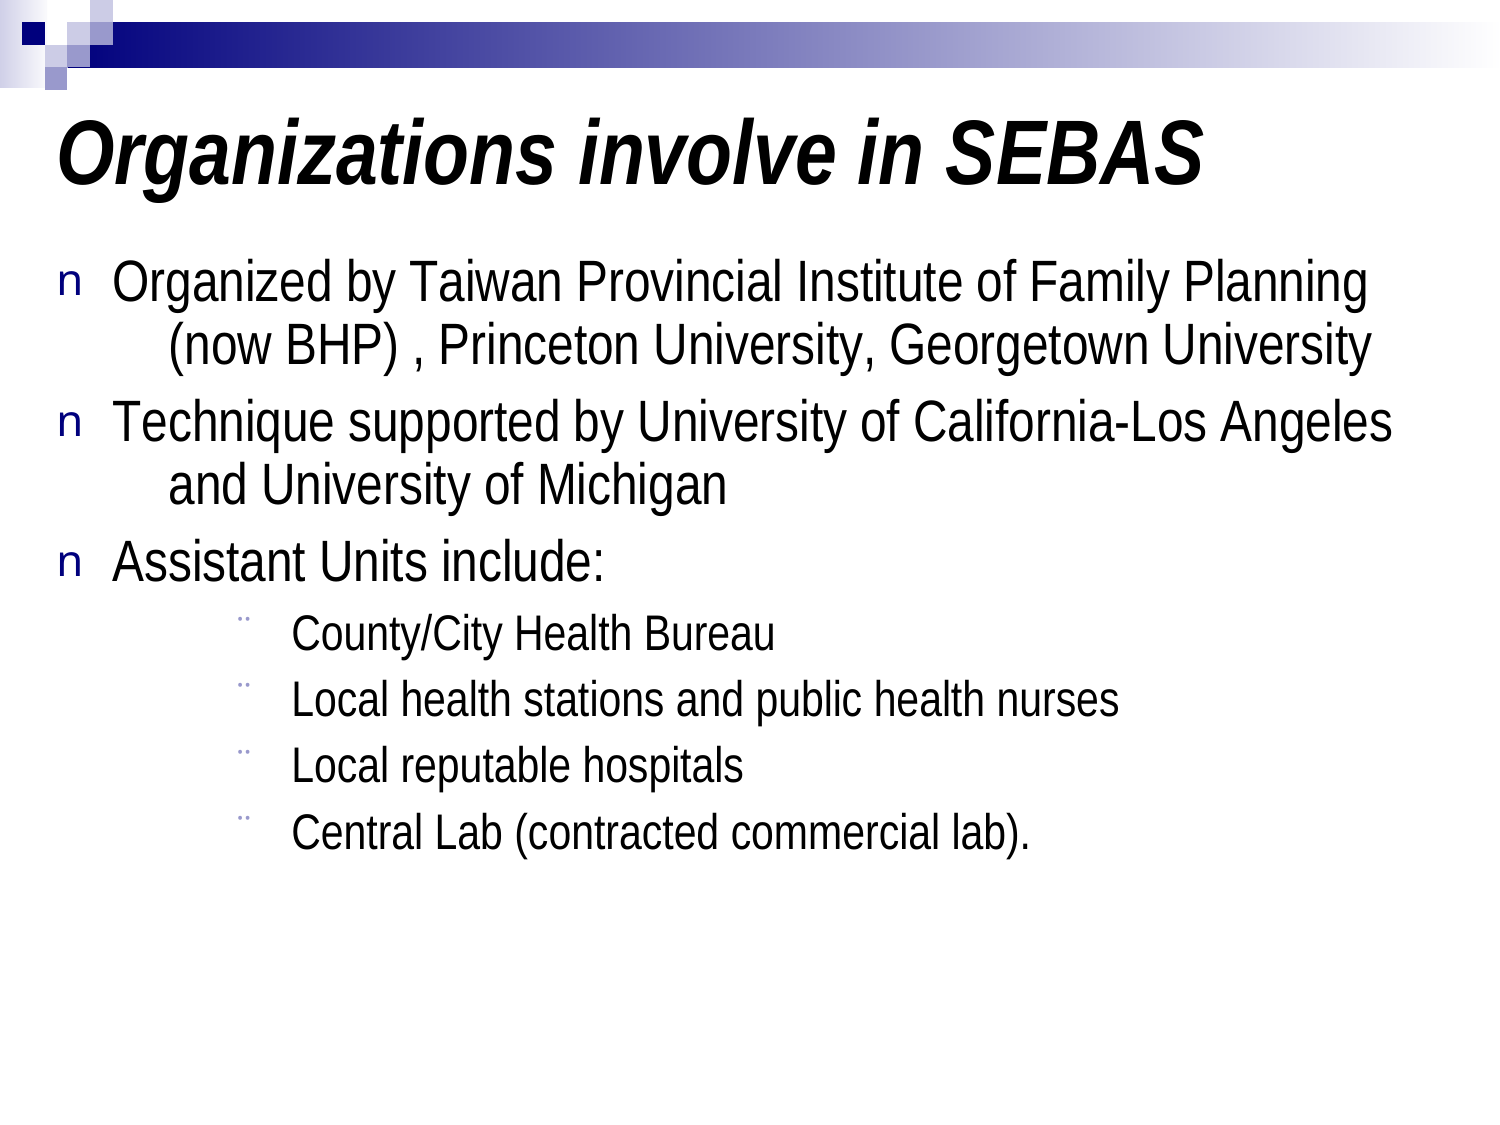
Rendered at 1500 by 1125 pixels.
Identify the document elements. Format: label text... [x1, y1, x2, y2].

title Organizations involve in SEBAS [41, 75, 1459, 221]
list Organized by Taiwan Provincial Institute of Family Planning (now BHP) , Princeton University, Georgetown University Technique supported by University of California-Los Angeles and University of Michigan Assistant Units include: County/City Health Bureau Local health stations and public health nurses Local reputable hospitals Central Lab (contracted commercial lab). [41, 243, 1459, 1024]
